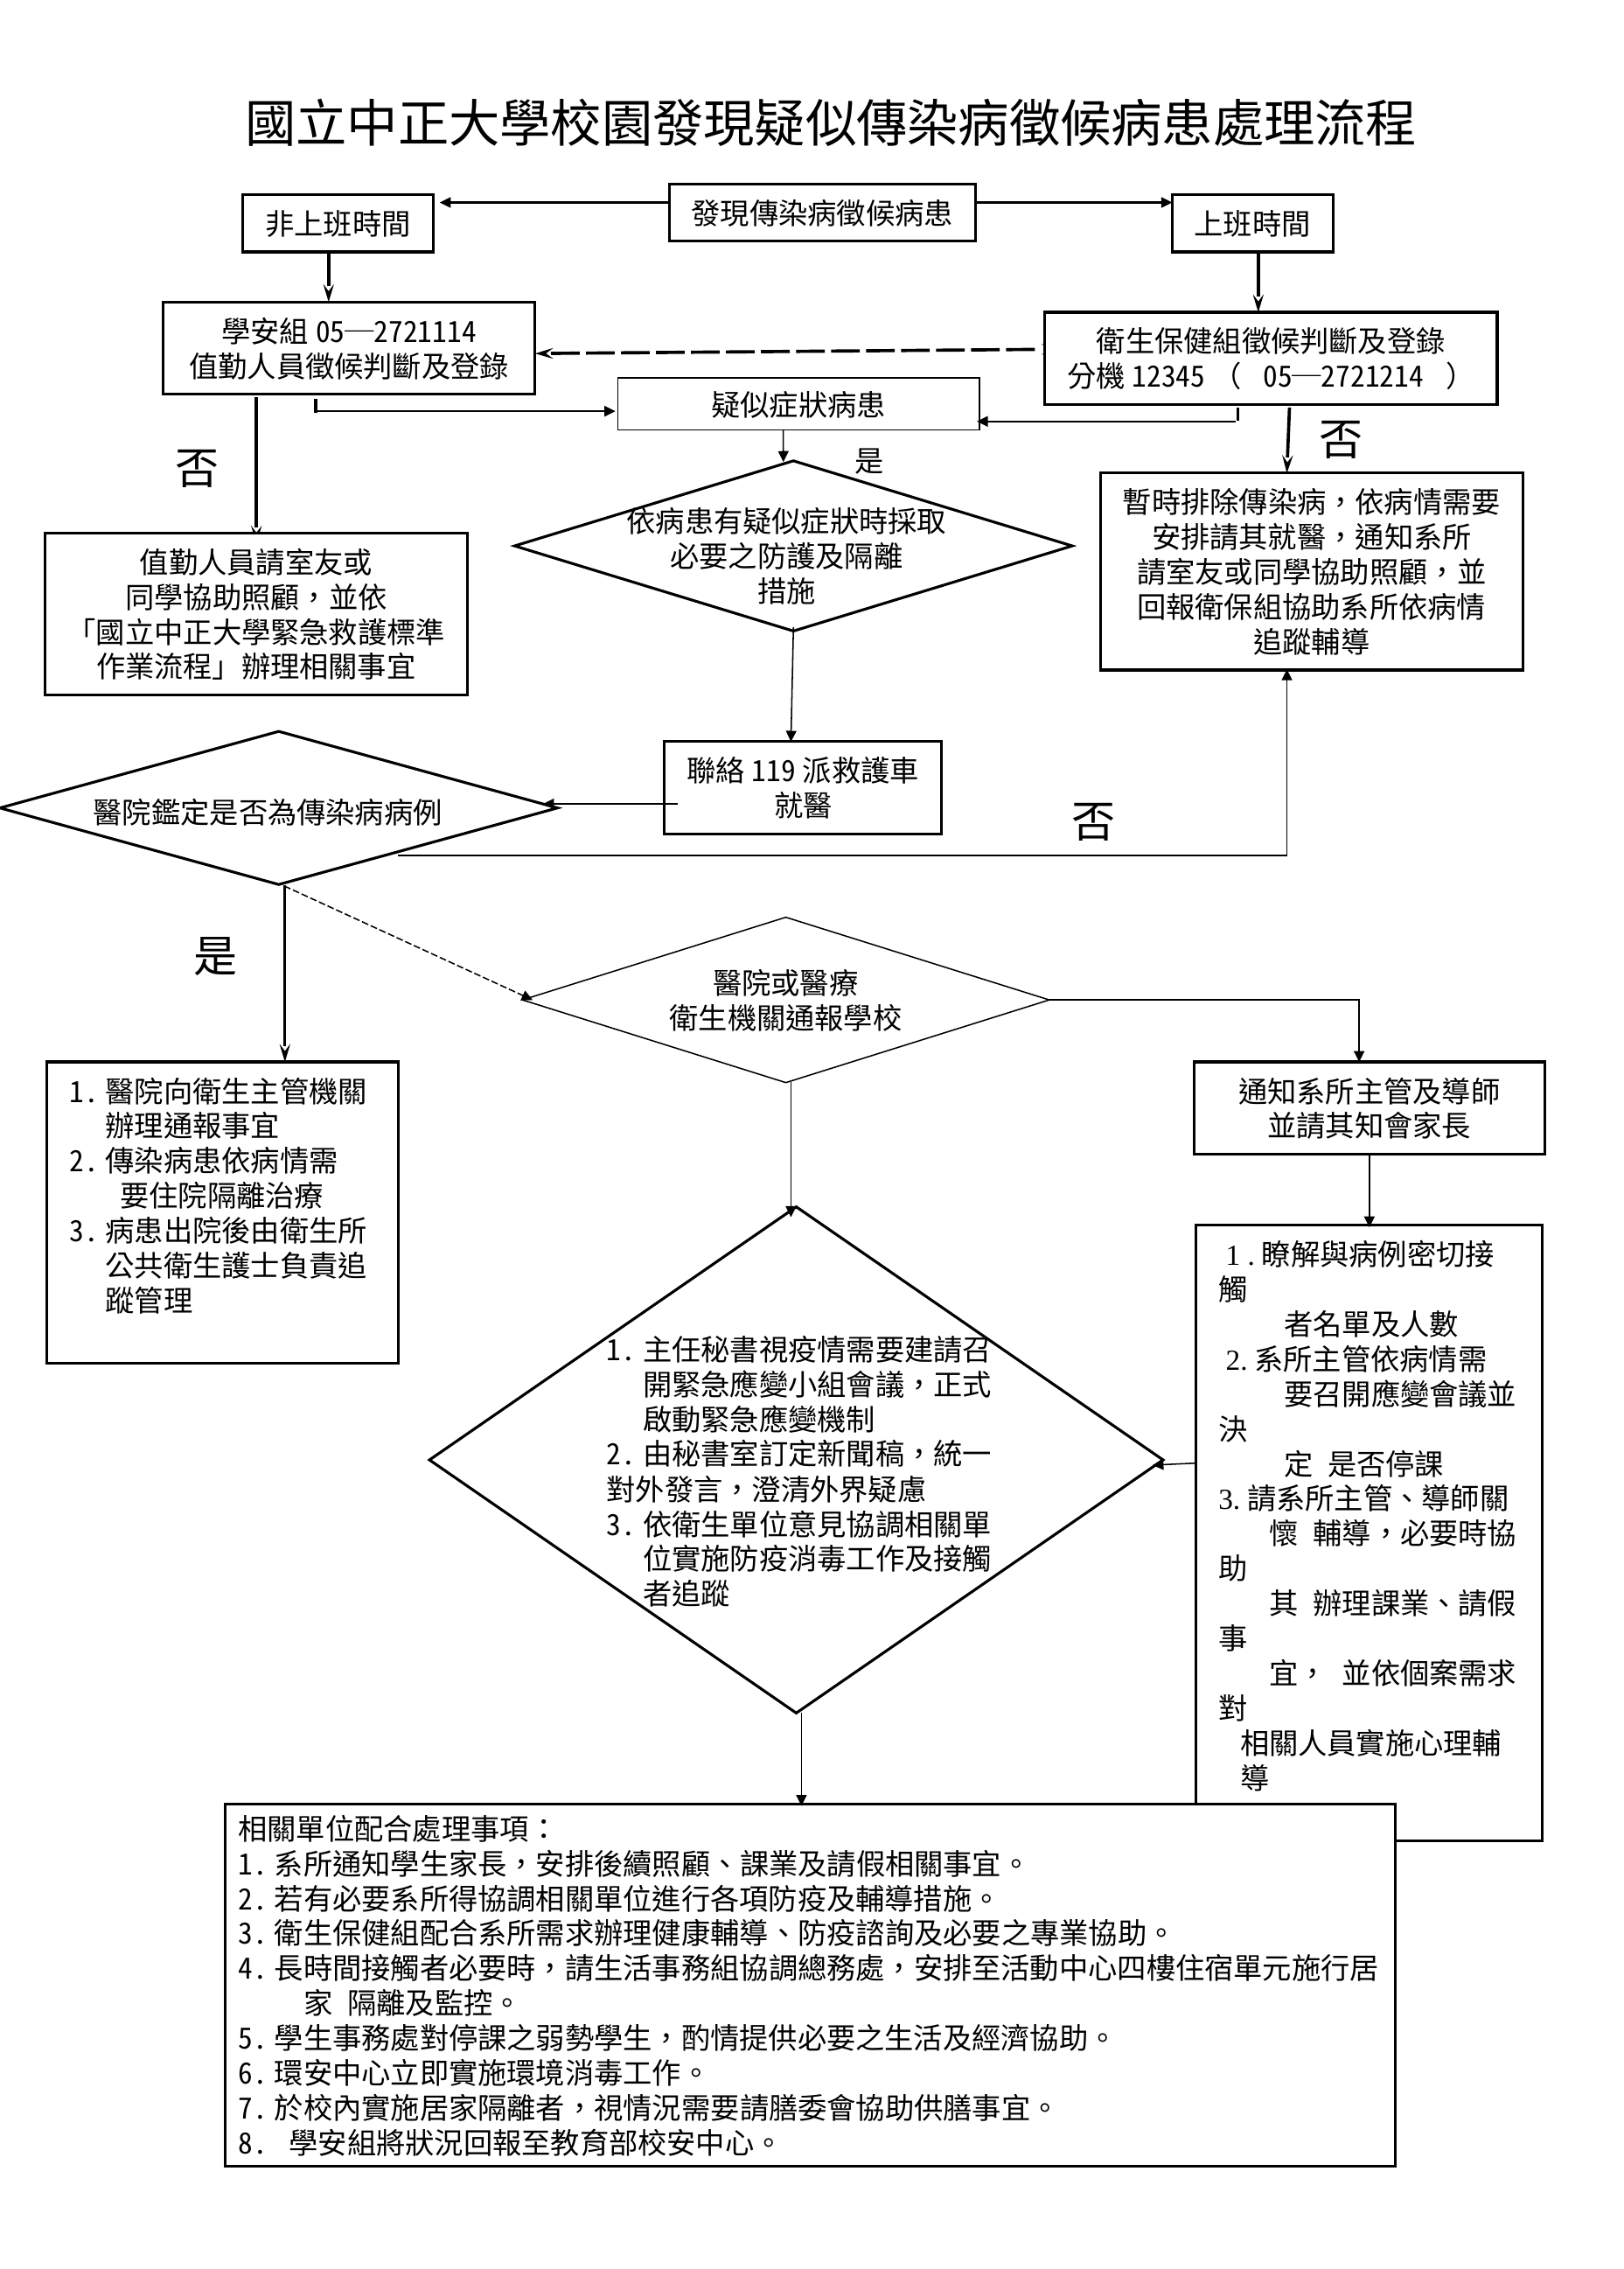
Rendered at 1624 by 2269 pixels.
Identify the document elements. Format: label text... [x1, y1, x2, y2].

text_box 國立中正大學校園發現疑似傳染病徵候病患處理流程 [222, 80, 1474, 164]
text_box 上班時間 [1172, 194, 1334, 253]
text_box 1.醫院向衛生主管機關 辦理通報事宜 2.傳染病患依病情需 要住院隔離治療 3.病患出院後由衛生所 公共衛生護士負責追 蹤管理 [46, 1061, 399, 1364]
text_box 依病患有疑似症狀時採取 必要之防護及隔離 措施 [545, 492, 1028, 619]
text_box [632, 1207, 960, 1320]
text_box [536, 801, 554, 814]
text_box 是 [171, 917, 260, 993]
text_box [755, 619, 833, 632]
text_box 衛生保健組徵候判斷及登錄 分機12345（ 05─2721214 ） [1044, 311, 1497, 405]
text_box 醫院或醫療 衛生機關通報學校 [525, 917, 1049, 1083]
text_box [665, 1623, 928, 1714]
text_box 聯絡119派救護車 就醫 [664, 741, 942, 834]
text_box 疑似症狀病患 [617, 378, 980, 430]
text_box 相關單位配合處理事項： 1.系所通知學生家長，安排後續照顧、課業及請假相關事宜。 2.若有必要系所得協調相關單位進行各項防疫及輔導措施。 3.衛生保健組配合系所需求辦理健康輔導、防疫諮詢及必要之專業協助。 4.長時間接觸者必要時，請生活事務組協調總務處，安排至活動中心四樓住宿單元施行居 家 隔離及監控。 5.學生事務處對停課之弱勢學生，酌情提供必要之生活及經濟協助。 6.環安中心立即實施環境消毒工作。 7.於校內實施居家隔離者，視情況需要請膳委會協助供膳事宜。 8. 學安組將狀況回報至教育部校安中心。 [225, 1804, 1396, 2167]
text_box 否 [152, 429, 241, 505]
text_box [1028, 532, 1073, 560]
text_box [118, 841, 439, 885]
text_box 學安組05─2721114 值勤人員徵候判斷及登錄 [163, 302, 535, 394]
text_box 暫時排除傳染病，依病情需要 安排請其就醫，通知系所 請室友或同學協助照顧，並 回報衛保組協助系所依病情 追蹤輔導 [1100, 472, 1523, 670]
text_box 醫院鑑定是否為傳染病病例 [0, 783, 536, 841]
text_box 1 .瞭解與病例密切接觸 者名單及人數 2.系所主管依病情需 要召開應變會議並決 定 是否停課 3.請系所主管、導師關 懷 輔導，必要時協助 其 辦理課業、請假事 宜， 並依個案需求對 相關人員實施心理輔 導 [1195, 1225, 1543, 1841]
text_box [429, 1352, 584, 1567]
text_box 是 [832, 431, 926, 490]
text_box 非上班時間 [242, 194, 434, 253]
text_box [91, 731, 467, 783]
text_box 否 [1297, 401, 1386, 472]
text_box [514, 536, 545, 555]
text_box 否 [1049, 783, 1112, 858]
text_box [1029, 1367, 1162, 1553]
text_box 1.主任秘書視疫情需要建請召 開緊急應變小組會議，正式 啟動緊急應變機制 2.由秘書室訂定新聞稿，統一 對外發言，澄清外界疑慮 3.依衛生單位意見協調相關單 位實施防疫消毒工作及接觸 者追蹤 [584, 1320, 1029, 1623]
text_box 通知系所主管及導師 並請其知會家長 [1194, 1061, 1545, 1155]
text_box 值勤人員請室友或 同學協助照顧，並依 「國立中正大學緊急救護標準 作業流程」辦理相關事宜 [45, 533, 468, 695]
text_box [693, 460, 895, 492]
text_box 發現傳染病徵候病患 [669, 184, 976, 241]
